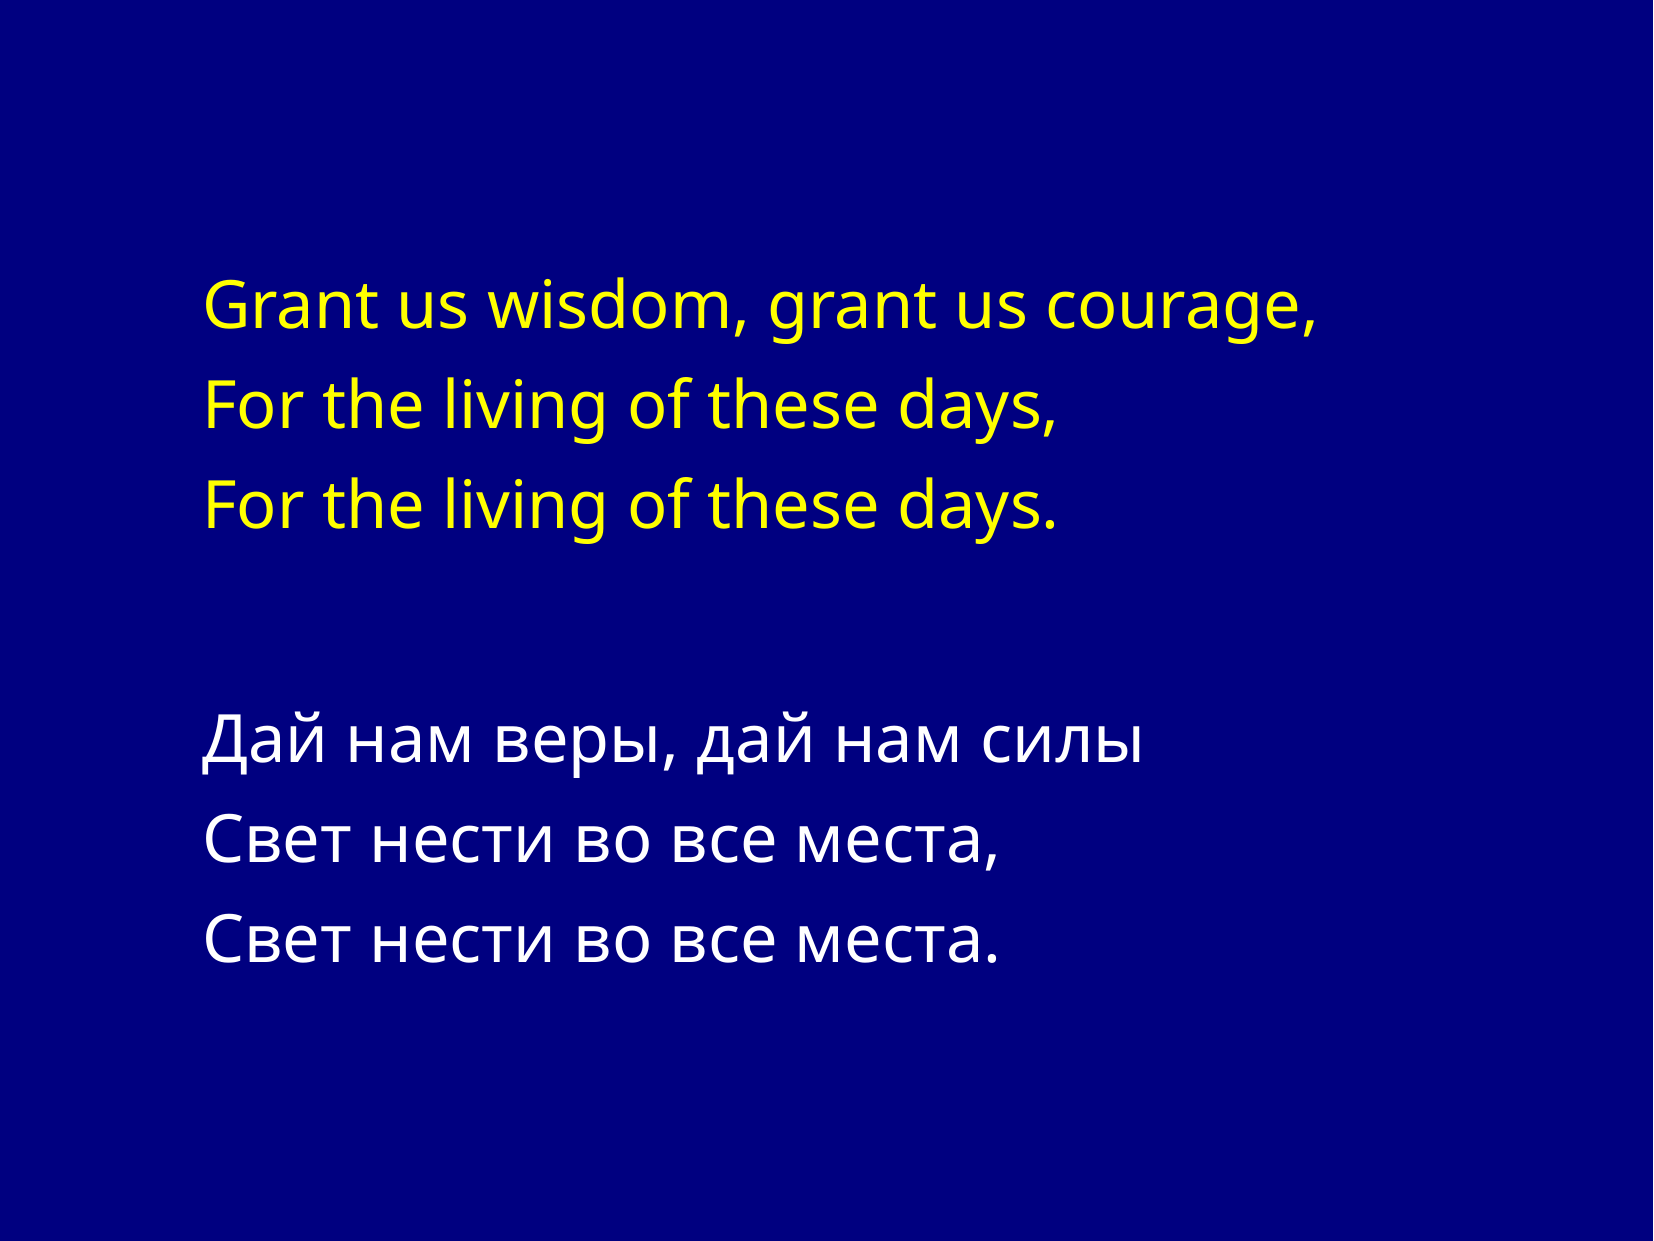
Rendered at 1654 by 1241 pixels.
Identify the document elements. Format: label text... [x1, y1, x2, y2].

text_box Дай нам веры, дай нам силы Свет нести во все места, Свет нести во все места. [75, 675, 1576, 1163]
text_box Grant us wisdom, grant us courage, For the living of these days, For the living of these days. [75, 150, 1576, 638]
